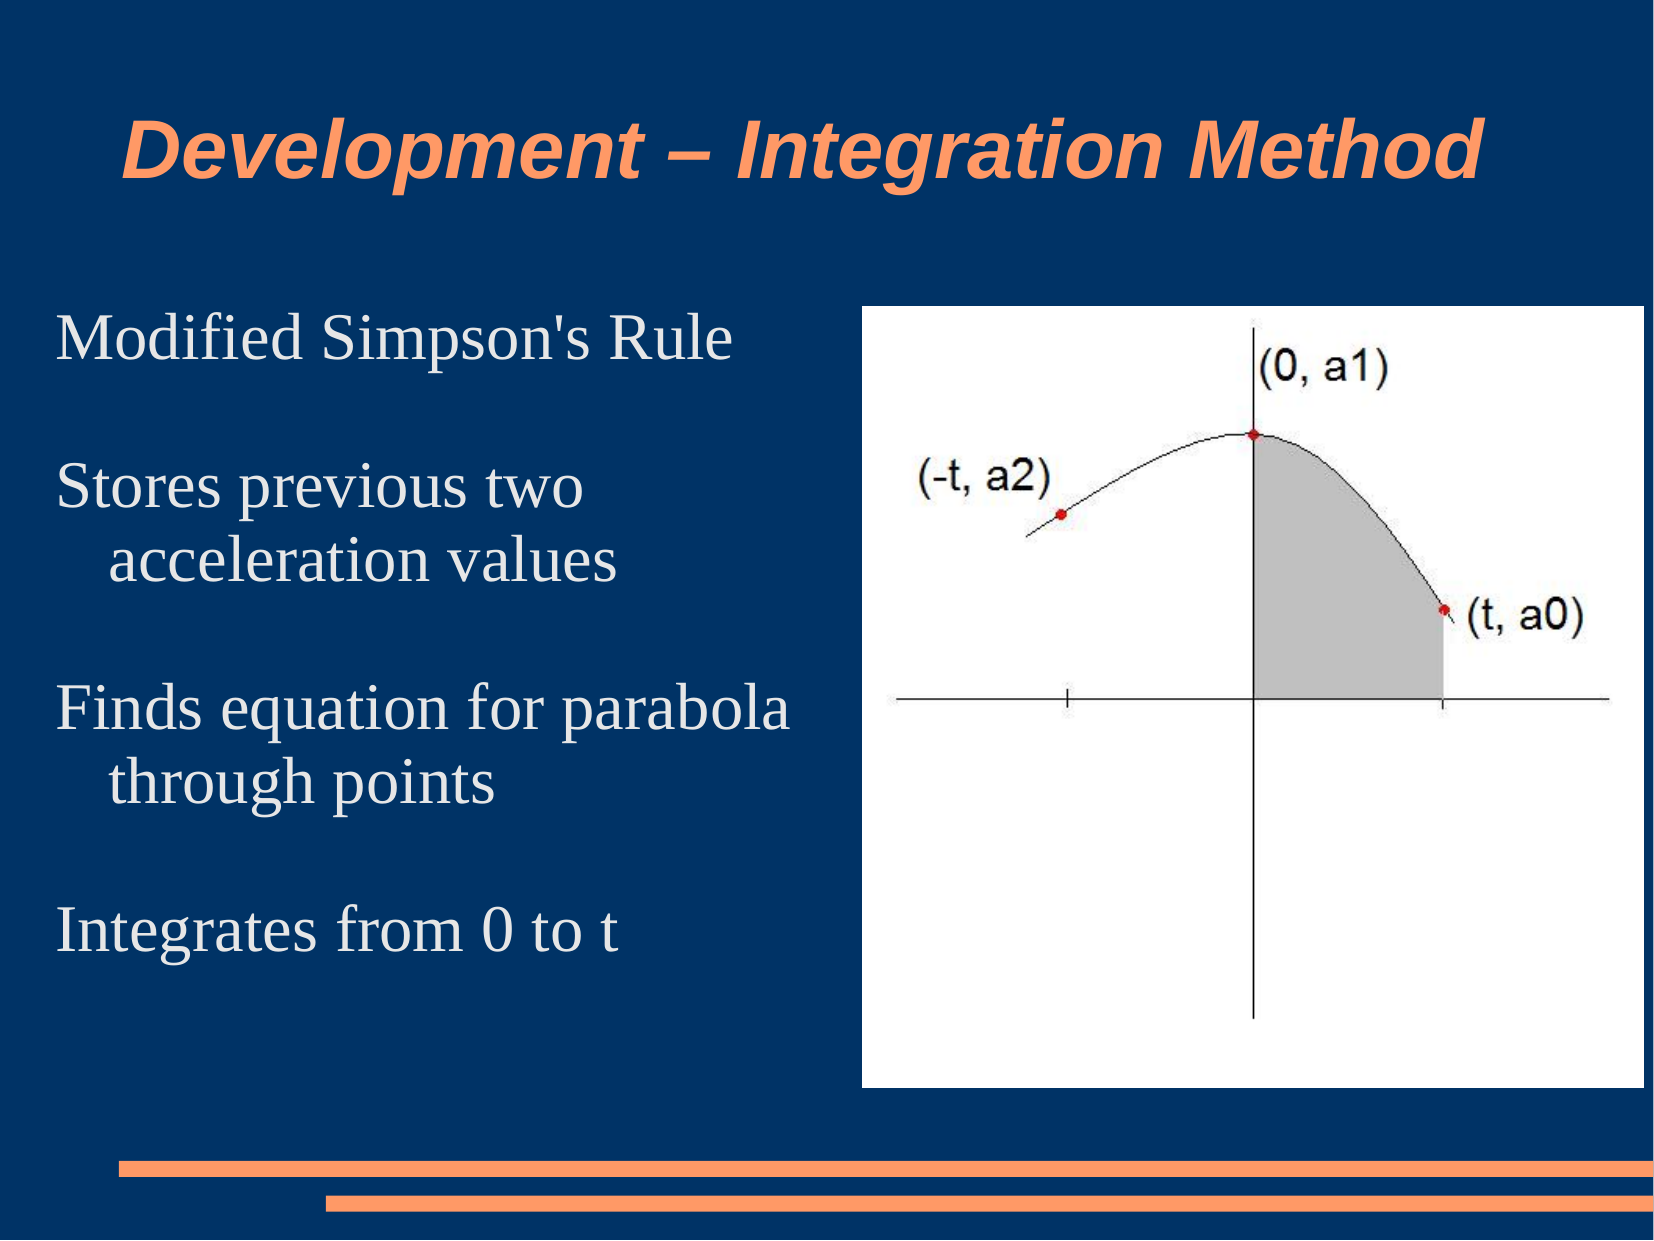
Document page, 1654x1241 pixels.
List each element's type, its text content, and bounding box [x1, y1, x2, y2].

list Modified Simpson's Rule Stores previous two acceleration values Finds equation for parabola through points Integrates from 0 to t [37, 300, 826, 1118]
title Development – Integration Method [121, 53, 1534, 247]
picture [862, 306, 1644, 1088]
